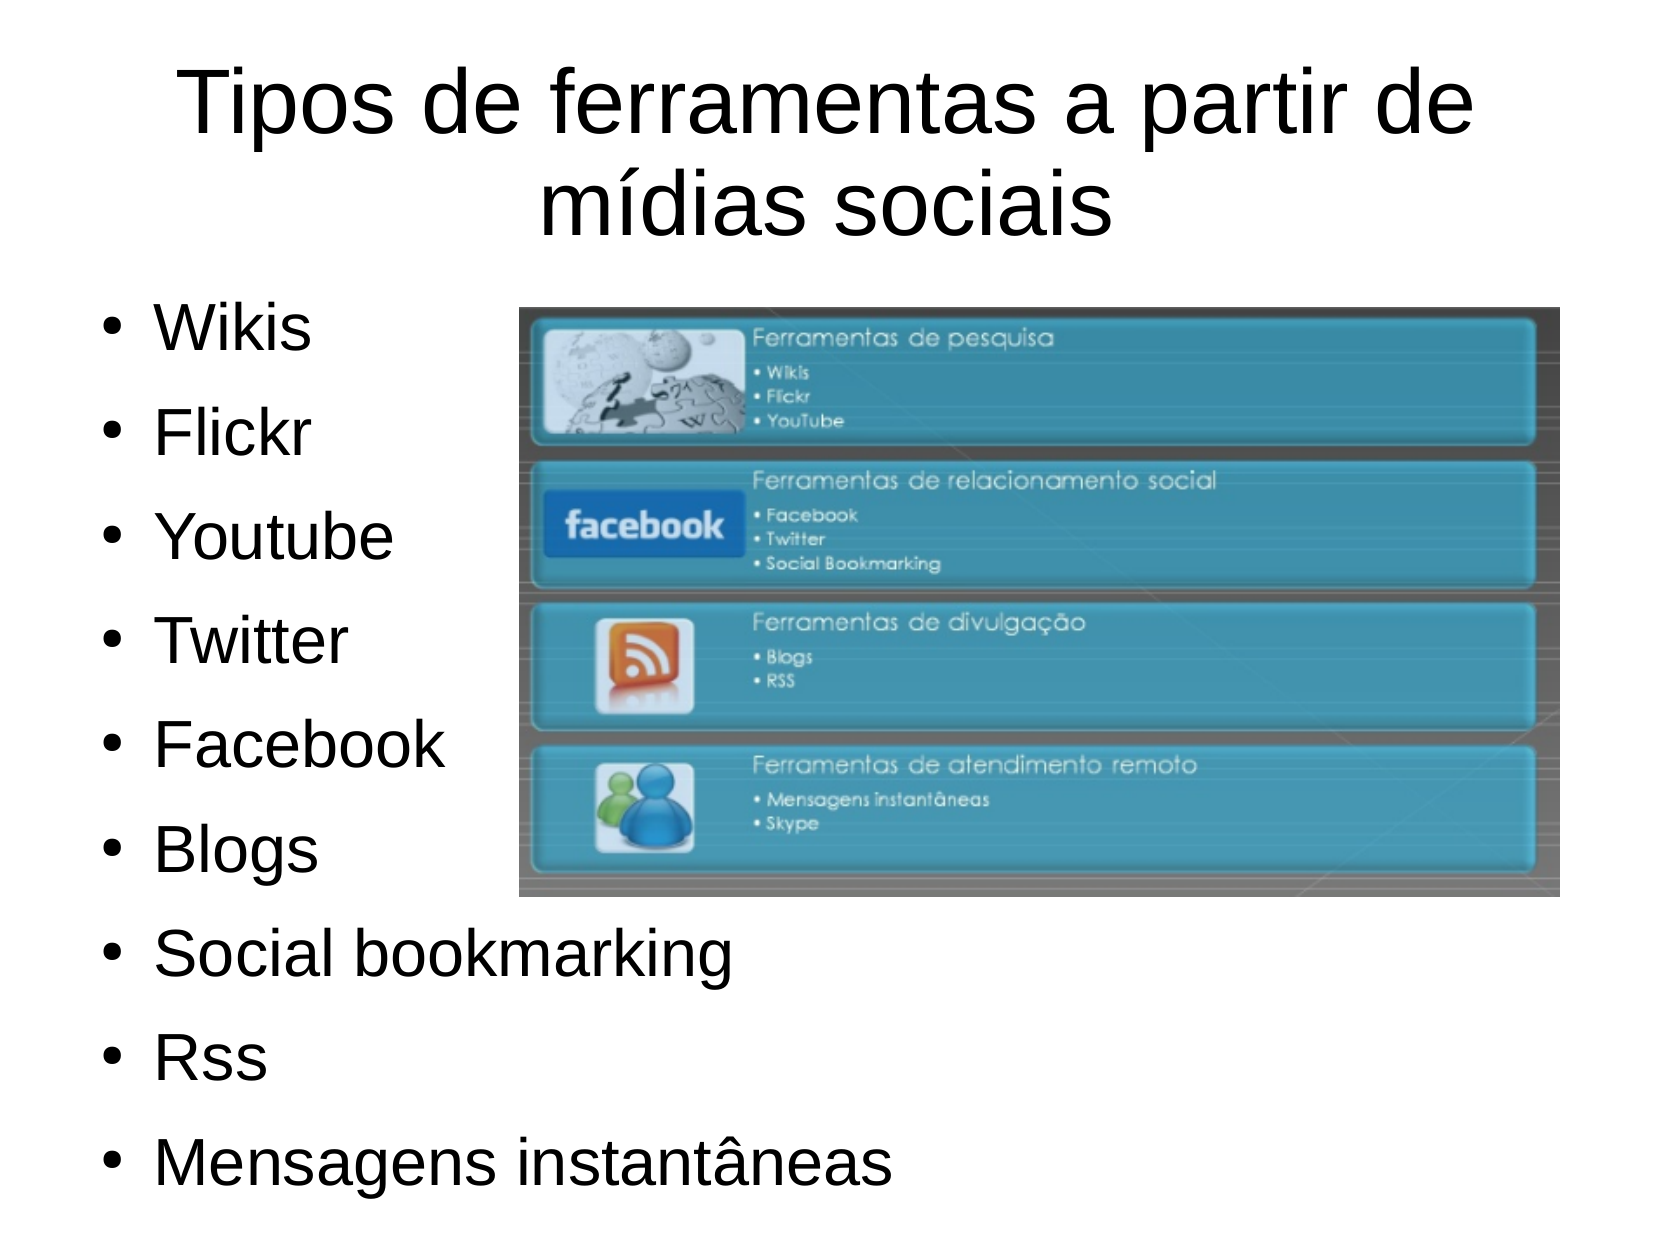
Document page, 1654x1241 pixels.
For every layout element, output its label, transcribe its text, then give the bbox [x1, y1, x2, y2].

picture [519, 307, 1560, 897]
title Tipos de ferramentas a partir de mídias sociais [82, 49, 1571, 257]
list Wikis Flickr Youtube Twitter Facebook Blogs Social bookmarking Rss Mensagens instantâneas [82, 290, 1571, 1200]
